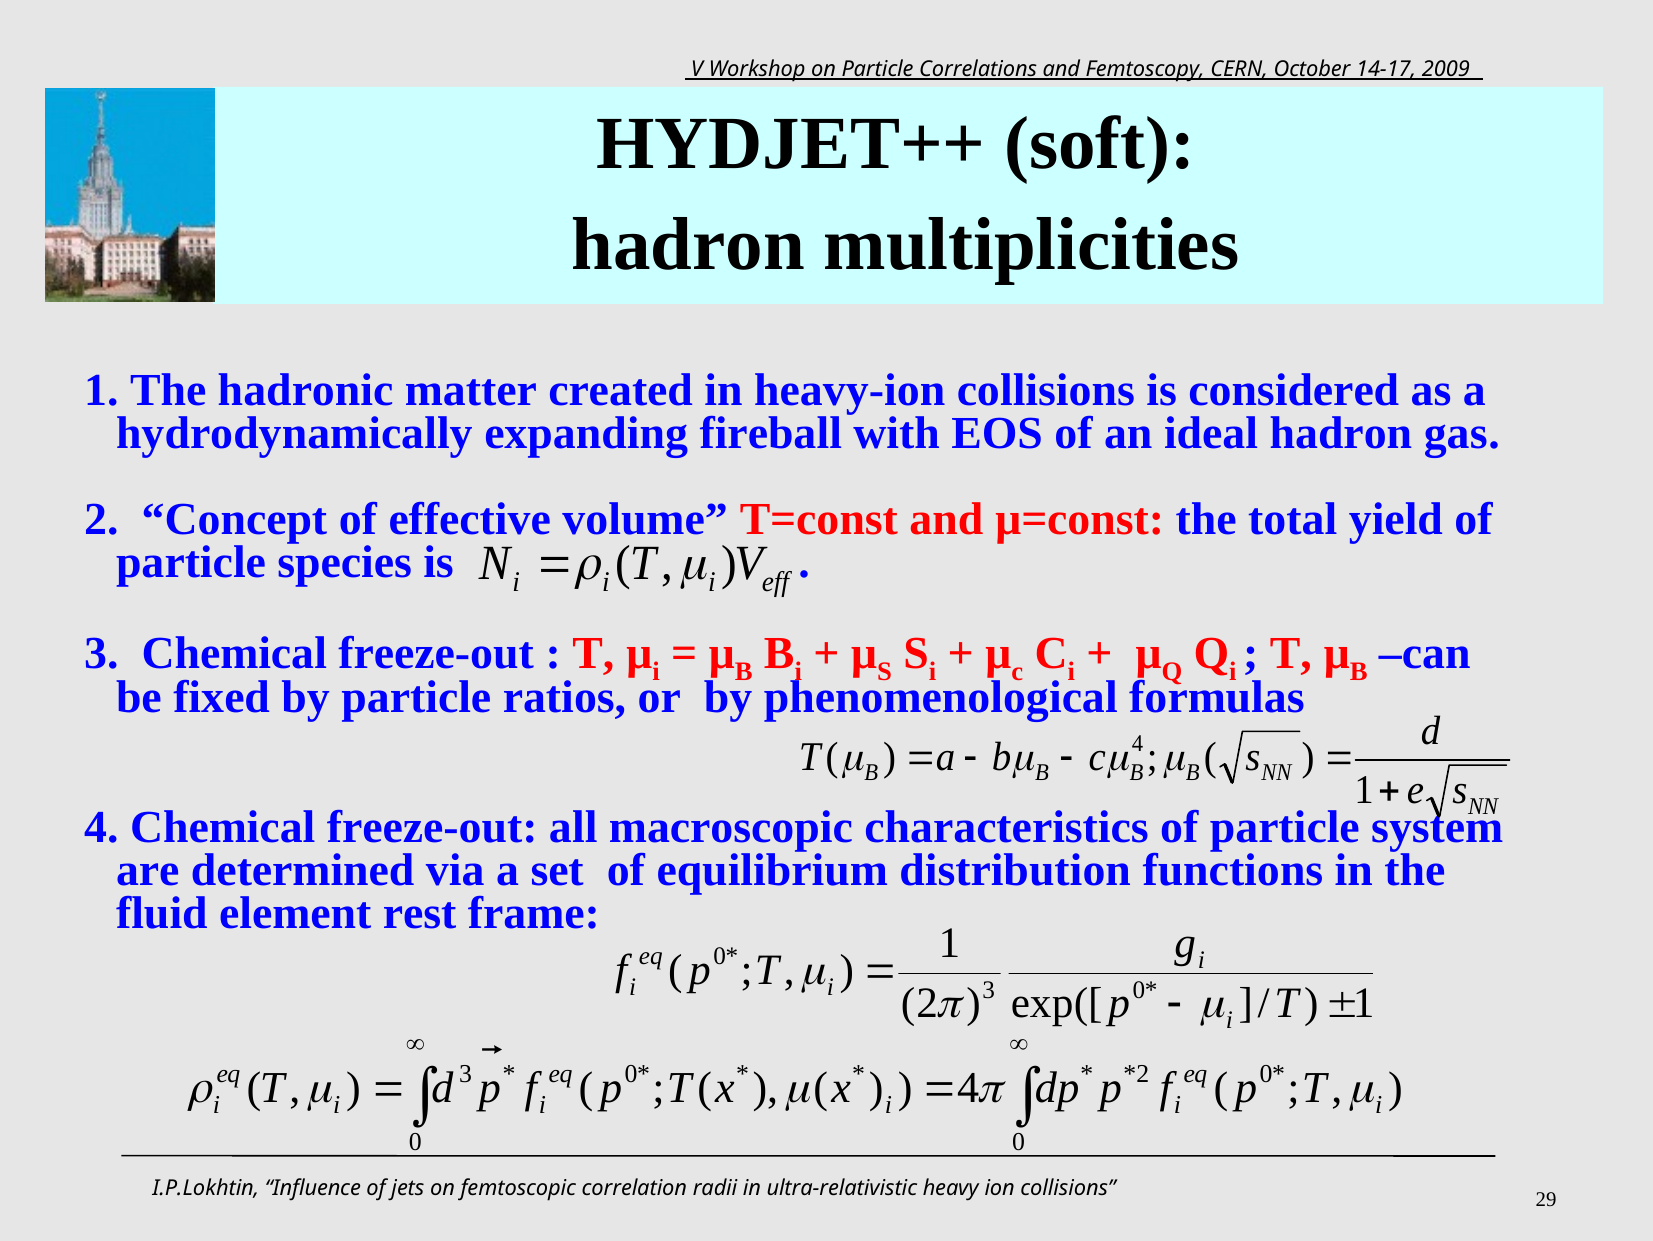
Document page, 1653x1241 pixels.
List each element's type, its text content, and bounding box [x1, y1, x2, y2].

title HYDJET++ (soft): hadron multiplicities [204, 73, 1608, 296]
subtitle 1. The hadronic matter created in heavy-ion collisions is considered as a hydrodynamically expanding fireball with EOS of an ideal hadron gas. 2. “Concept of effective volume” T=const and µ=const: the total yield of particle species is . 3. Chemical freeze-out : T, µi = µB Bi + µS Si + µc Ci + µQ Qi ; T, µB –can be fixed by particle ratios, or by phenomenological formulas 4. Chemical freeze-out: all macroscopic characteristics of particle system are determined via a set of equilibrium distribution functions in the fluid element rest frame: [53, 244, 1521, 1241]
picture [45, 90, 204, 302]
chart [469, 530, 803, 609]
chart [179, 915, 1412, 1162]
chart [794, 705, 1517, 825]
